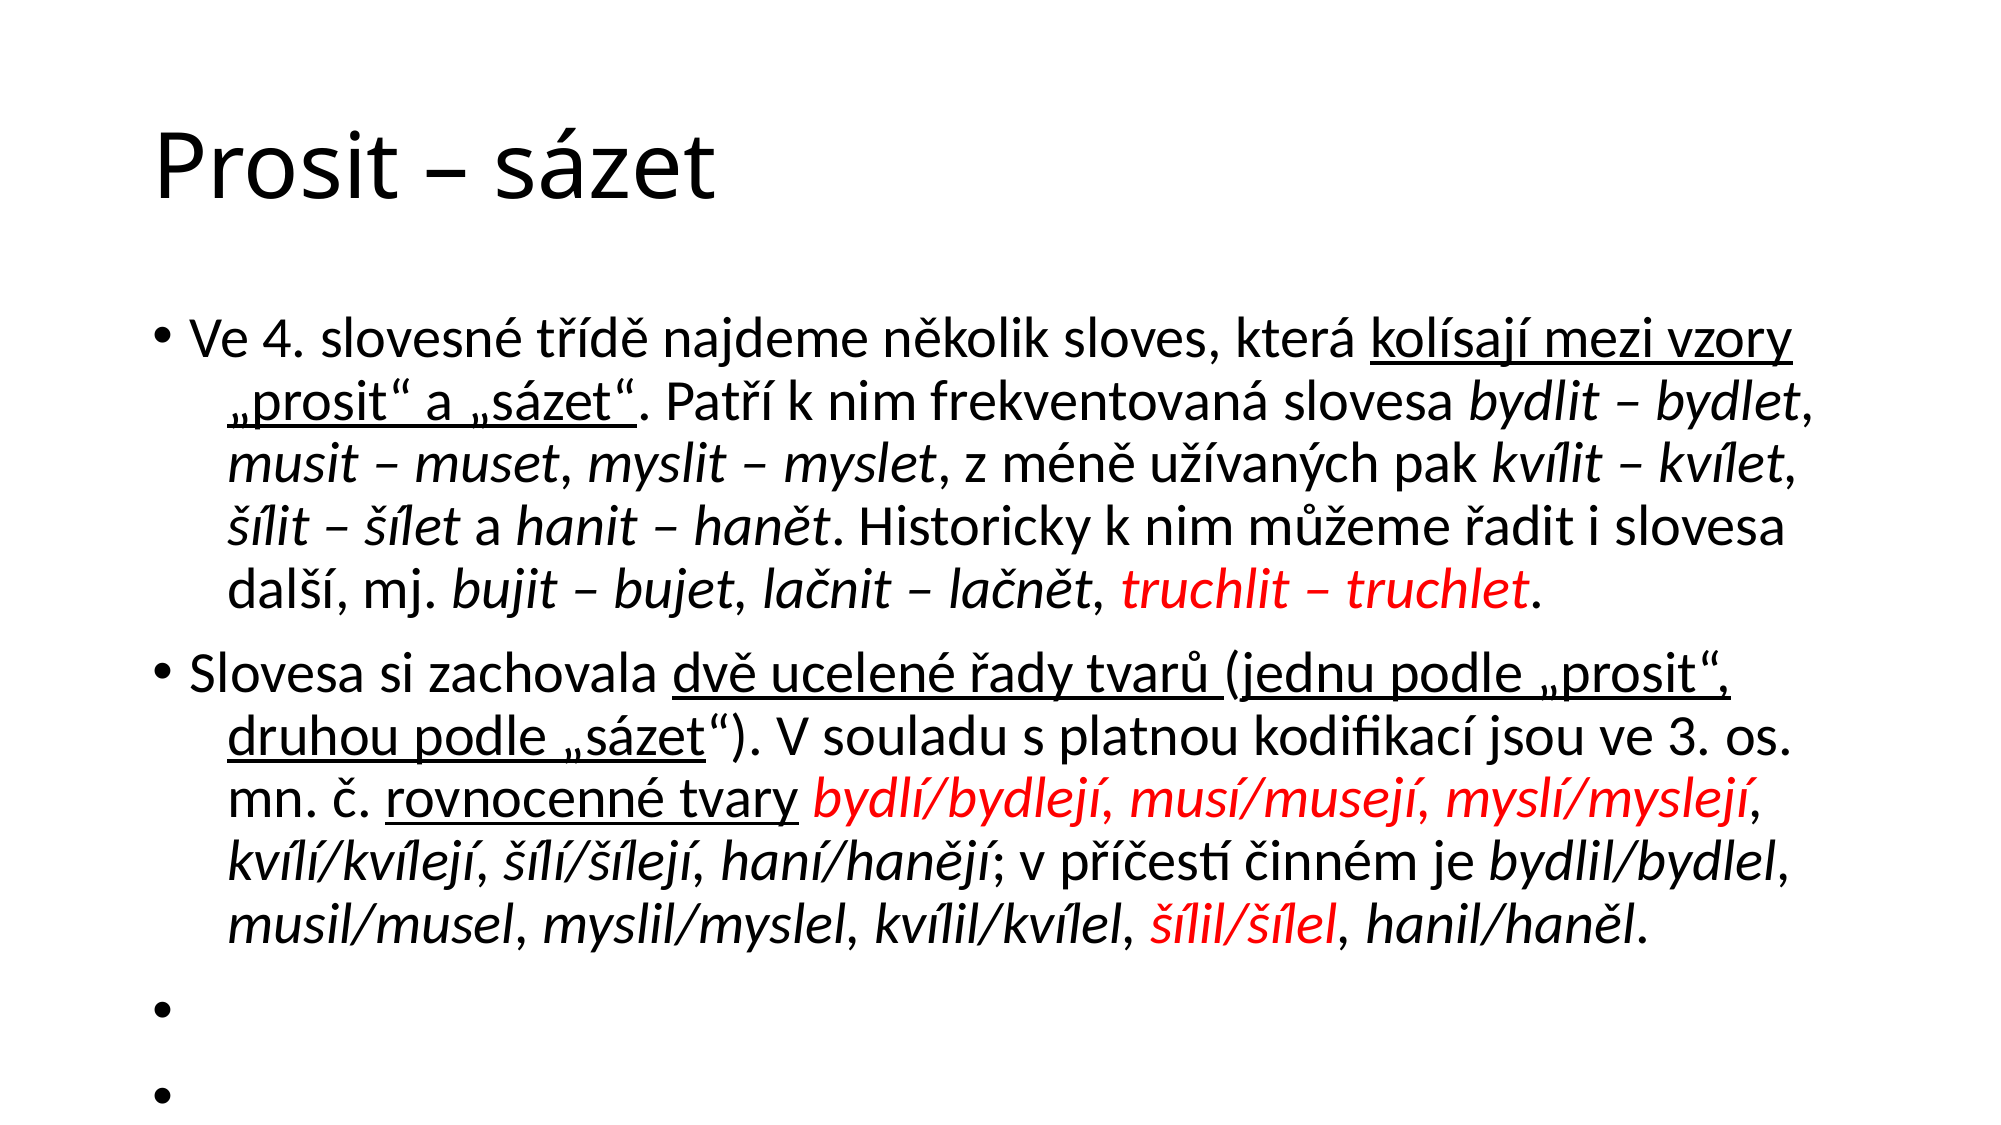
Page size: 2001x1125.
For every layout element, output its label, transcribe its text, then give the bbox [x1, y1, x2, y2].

list Ve 4. slovesné třídě najdeme několik sloves, která kolísají mezi vzory „prosit“ a „sázet“. Patří k nim frekventovaná slovesa bydlit – bydlet, musit – muset, myslit – myslet, z méně užívaných pak kvílit – kvílet, šílit – šílet a hanit – hanět. Historicky k nim můžeme řadit i slovesa další, mj. bujit – bujet, lačnit – lačnět, truchlit – truchlet. Slovesa si zachovala dvě ucelené řady tvarů (jednu podle „prosit“, druhou podle „sázet“). V souladu s platnou kodifikací jsou ve 3. os. mn. č. rovnocenné tvary bydlí/bydlejí, musí/musejí, myslí/myslejí, kvílí/kvílejí, šílí/šílejí, haní/hanějí; v příčestí činném je bydlil/bydlel, musil/musel, myslil/myslel, kvílil/kvílel, šílil/šílel, hanil/haněl. [137, 299, 1863, 1014]
title Prosit – sázet [137, 59, 1863, 278]
